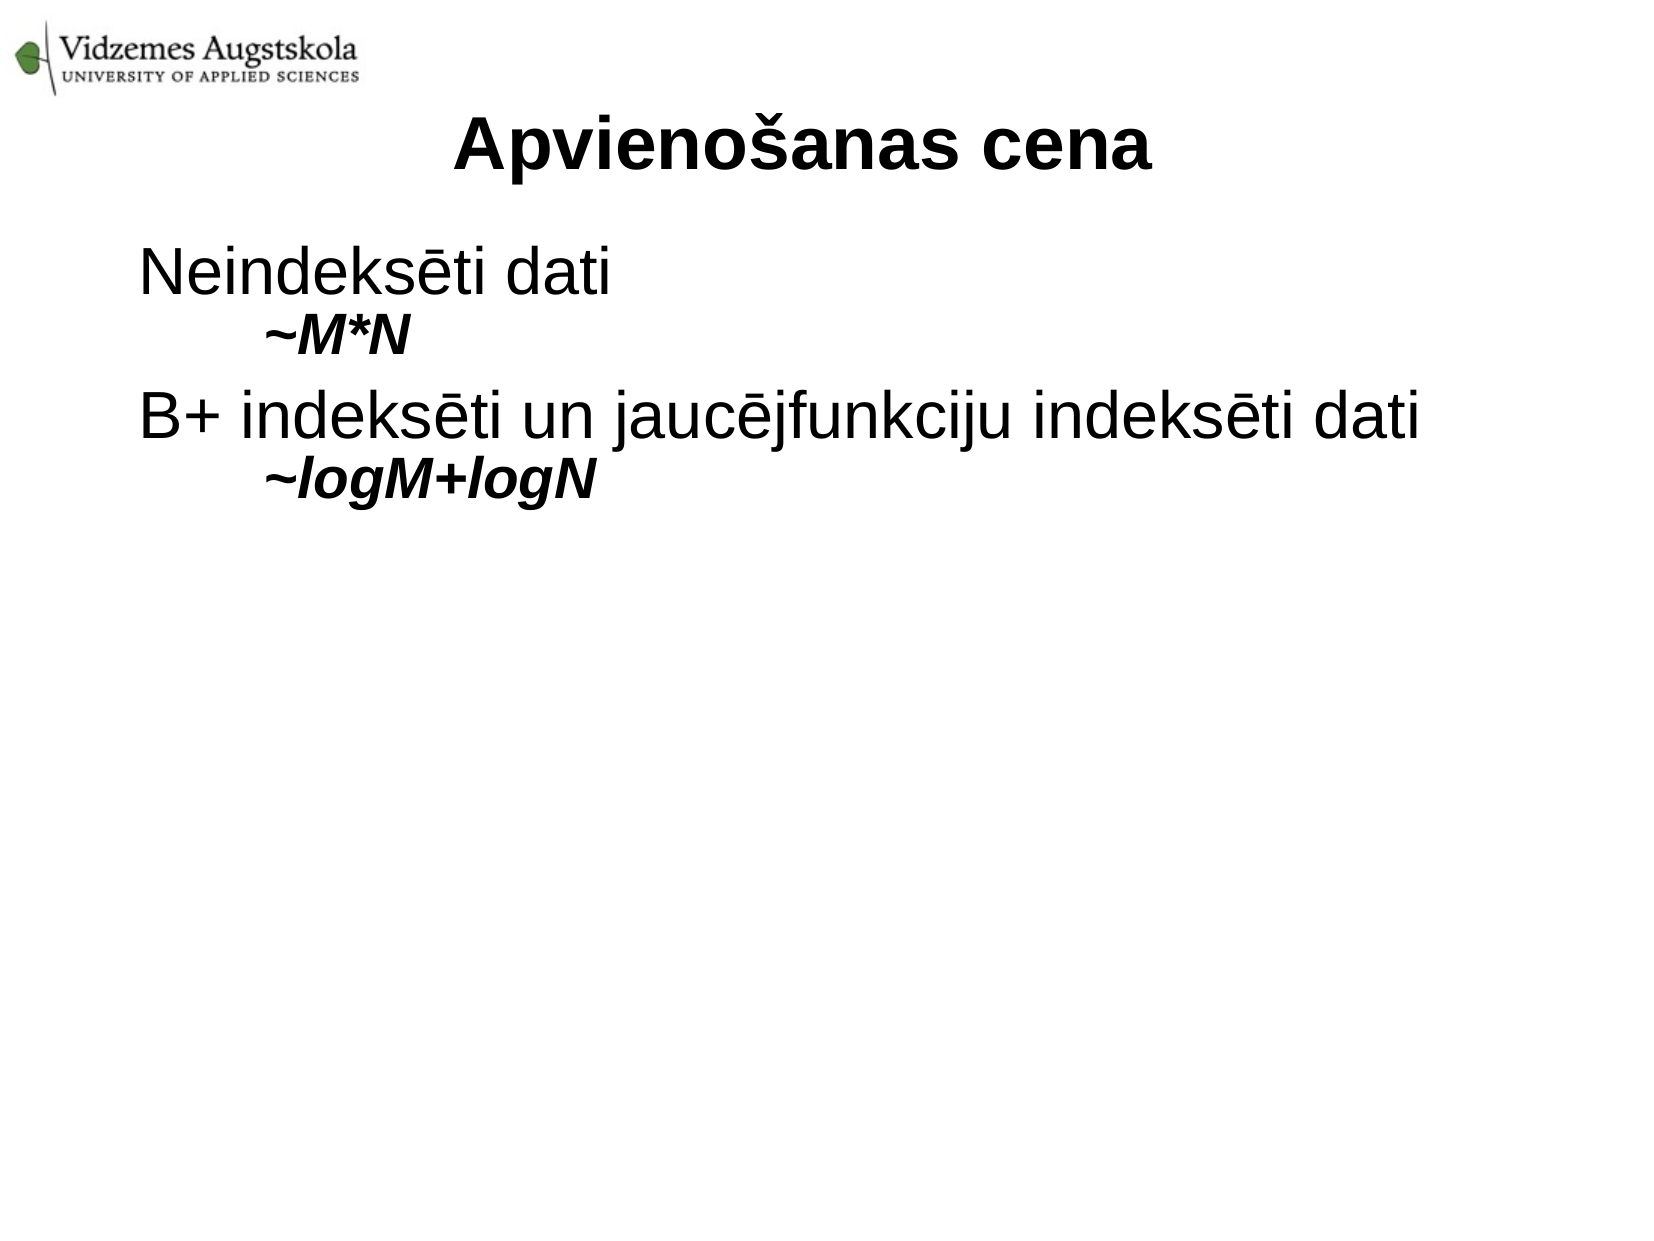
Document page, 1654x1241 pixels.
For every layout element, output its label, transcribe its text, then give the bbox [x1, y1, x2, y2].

list Neindeksēti dati ~M*N B+ indeksēti un jaucējfunkciju indeksēti dati ~logM+logN [82, 236, 1569, 1107]
picture [5, 2, 368, 113]
title Apvienošanas cena [94, 103, 1512, 188]
